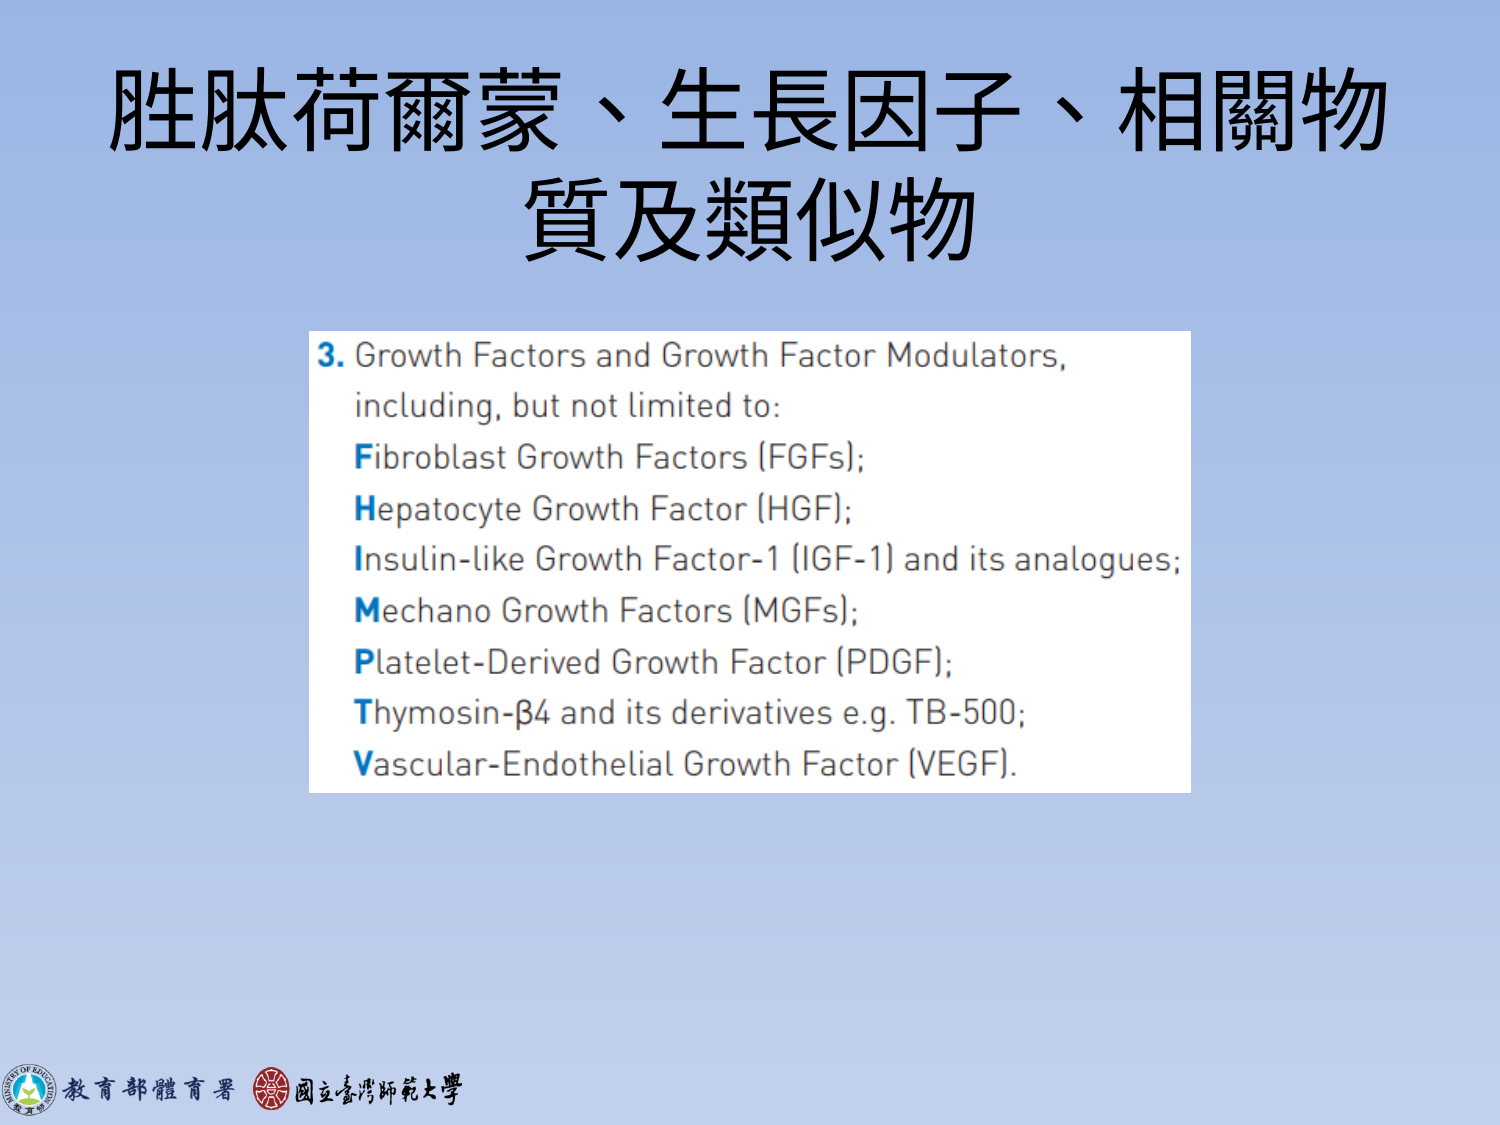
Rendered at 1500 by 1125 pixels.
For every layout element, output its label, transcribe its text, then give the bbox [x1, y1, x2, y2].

picture [309, 332, 1191, 793]
title 胜肽荷爾蒙、生長因子、相關物質及類似物 [75, 45, 1426, 233]
